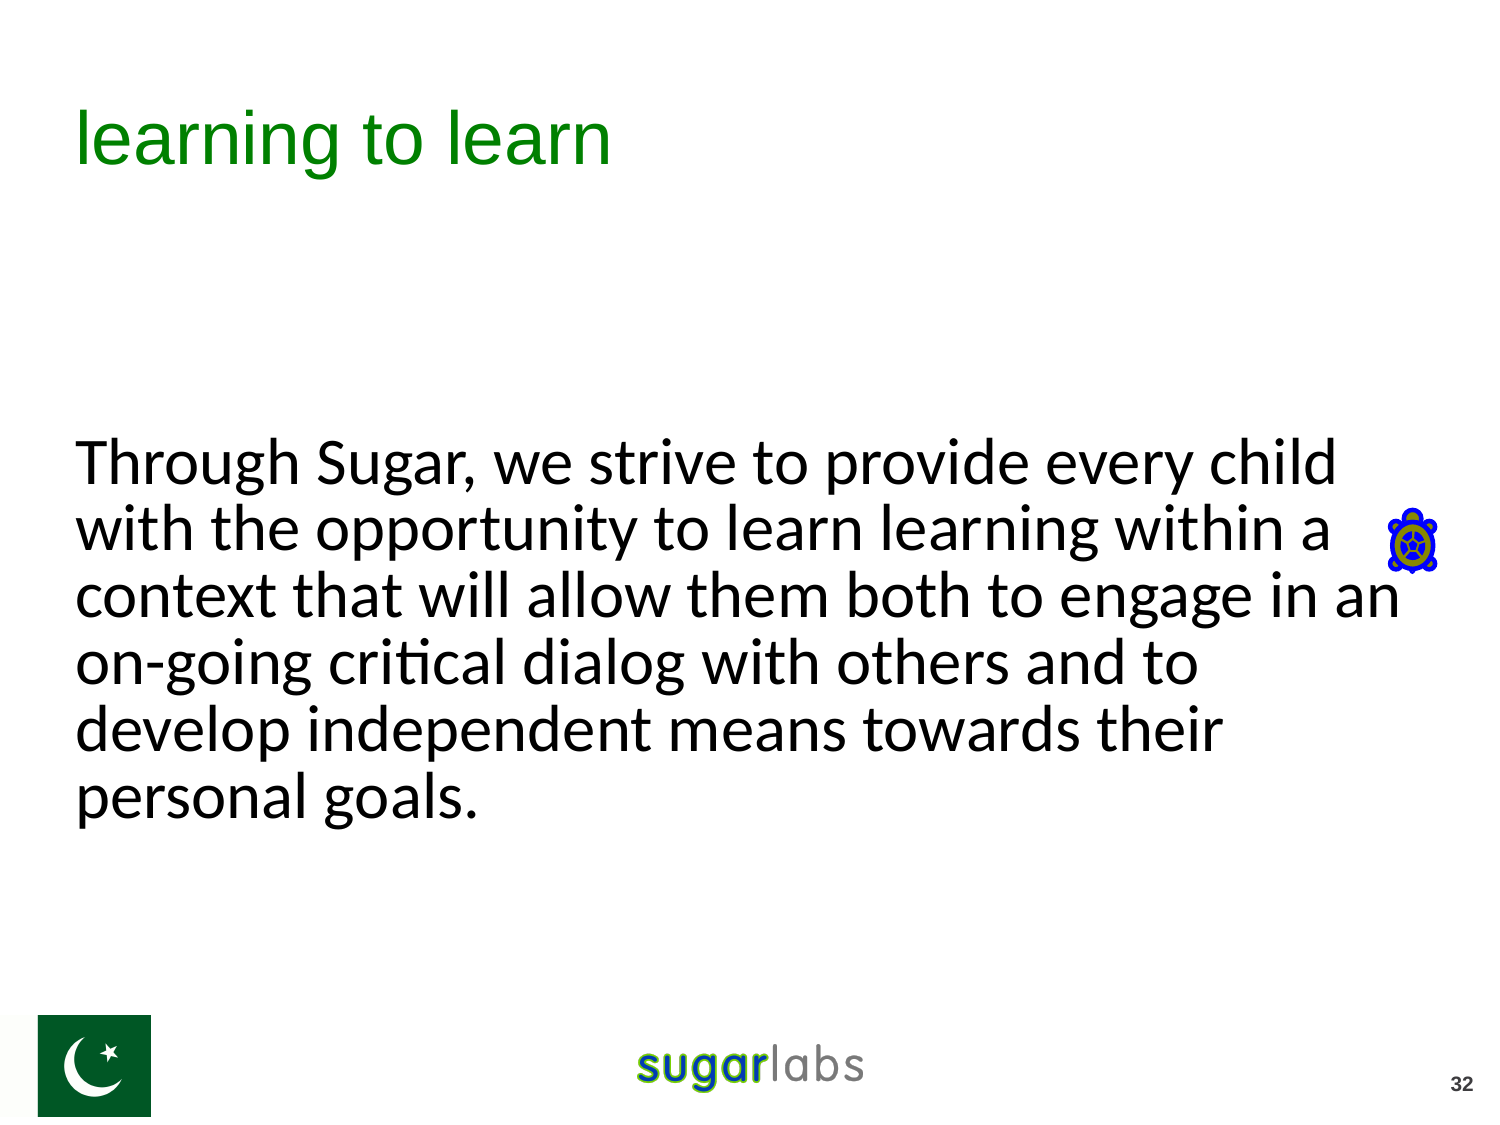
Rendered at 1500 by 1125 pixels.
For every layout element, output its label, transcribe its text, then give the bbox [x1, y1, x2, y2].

title learning to learn [75, 52, 1425, 226]
picture [1376, 505, 1449, 578]
picture [0, 1015, 151, 1117]
picture [637, 1044, 863, 1093]
subtitle Through Sugar, we strive to provide every child with the opportunity to learn learning within a context that will allow them both to engage in an on-going critical dialog with others and to develop independent means towards their personal goals. [75, 263, 1425, 1006]
